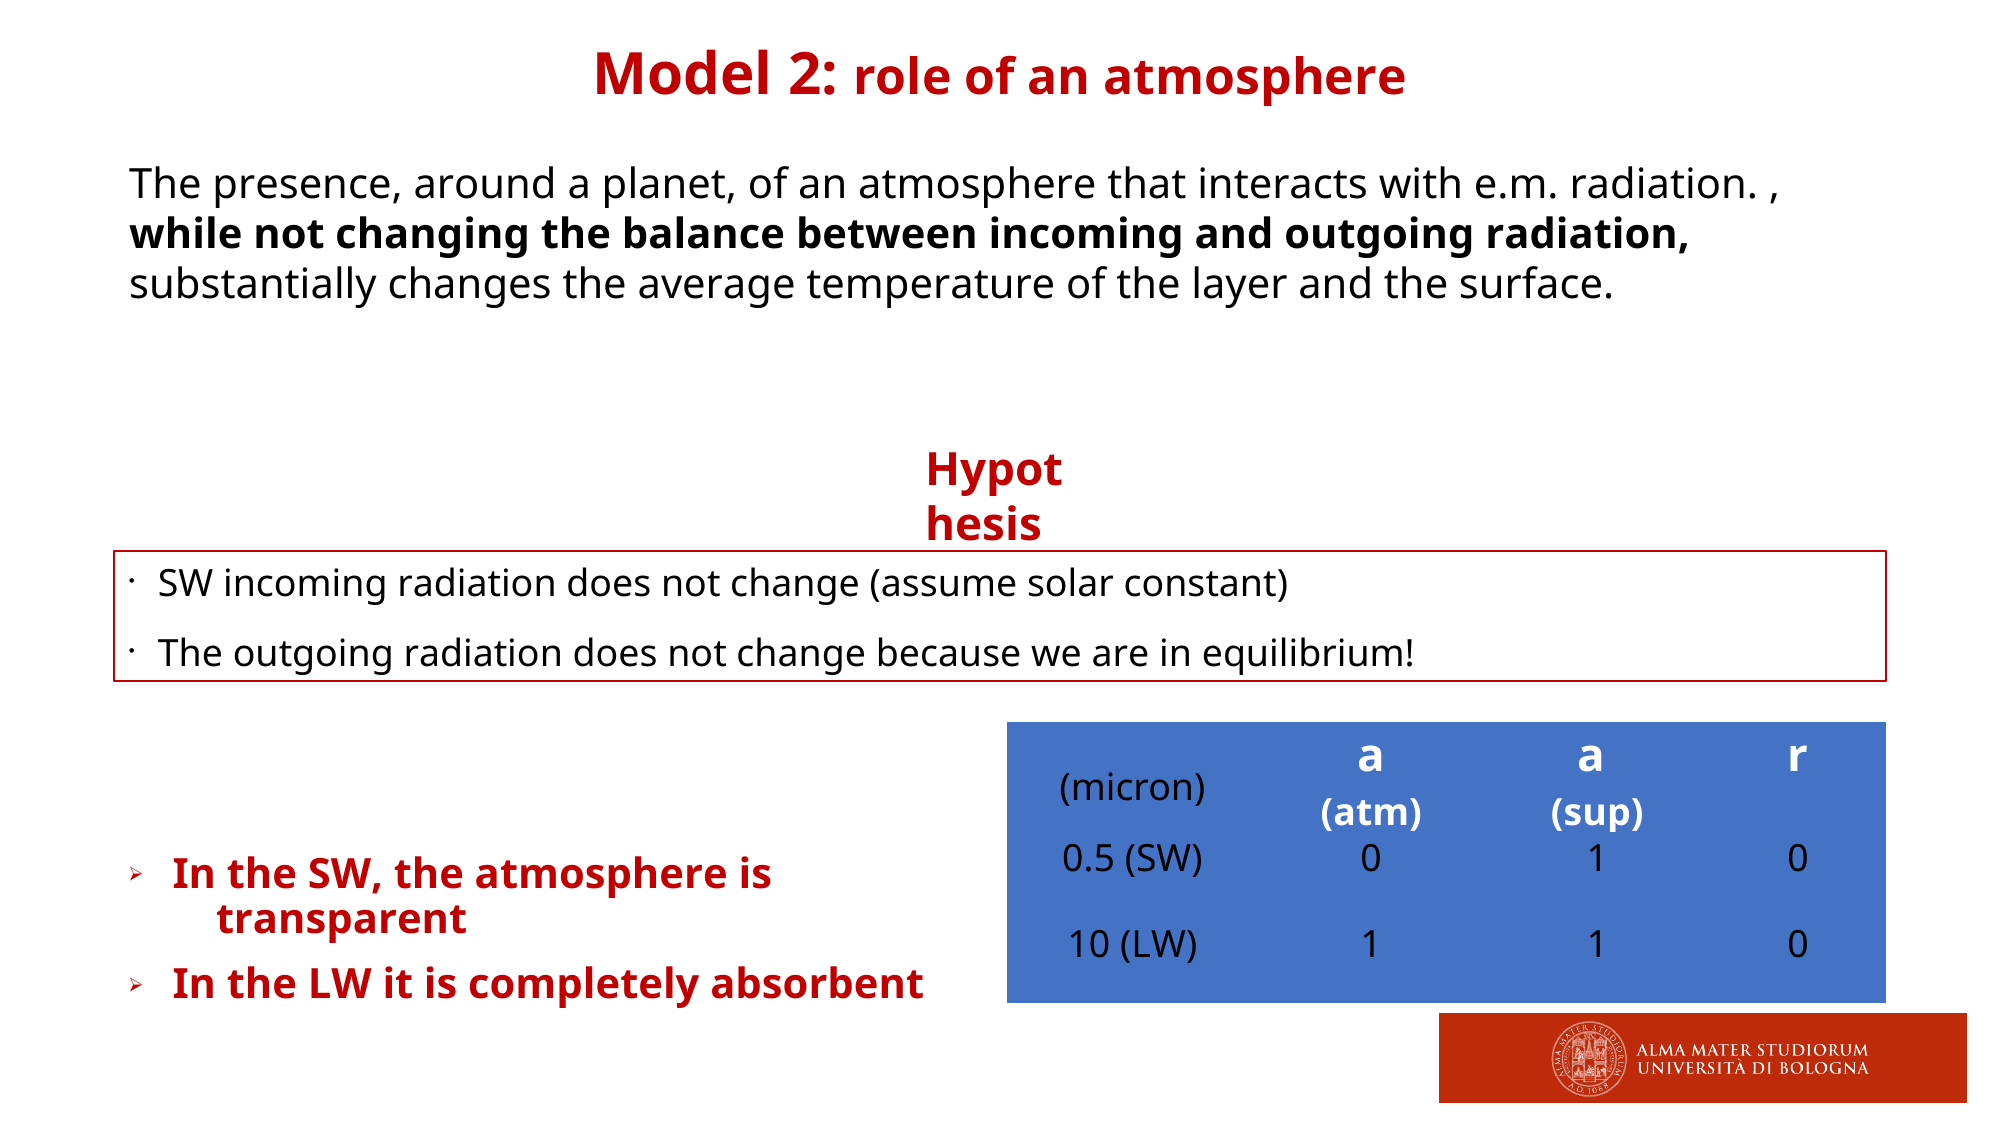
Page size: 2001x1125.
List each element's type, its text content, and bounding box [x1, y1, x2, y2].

table_cell 0 [1710, 832, 1886, 917]
table_cell 0.5 (SW) [1007, 832, 1258, 917]
table_cell 10 (LW) [1007, 917, 1258, 1003]
table_header r [1710, 722, 1886, 832]
table_header a (atm) [1258, 722, 1484, 832]
table_cell 0 [1710, 917, 1886, 1003]
table_cell 1 [1484, 917, 1710, 1003]
table_cell 0 [1258, 832, 1484, 917]
text_box In the SW, the atmosphere is transparent In the LW it is completely absorbent [114, 845, 965, 1016]
table_header a (sup) [1484, 722, 1710, 832]
text_box SW incoming radiation does not change (assume solar constant) The outgoing radiation does not change because we are in equilibrium! [114, 551, 1886, 681]
table_header (micron) [1007, 722, 1258, 832]
table_cell 1 [1258, 917, 1484, 1003]
text_box Model 2: role of an atmosphere [291, 11, 1709, 130]
text_box Hypothesis [911, 433, 1089, 558]
list The presence, around a planet, of an atmosphere that interacts with e.m. radiation. , while not changing the balance between incoming and outgoing radiation, substantially changes the average temperature of the layer and the surface. [114, 149, 1886, 346]
table_cell 1 [1484, 832, 1710, 917]
